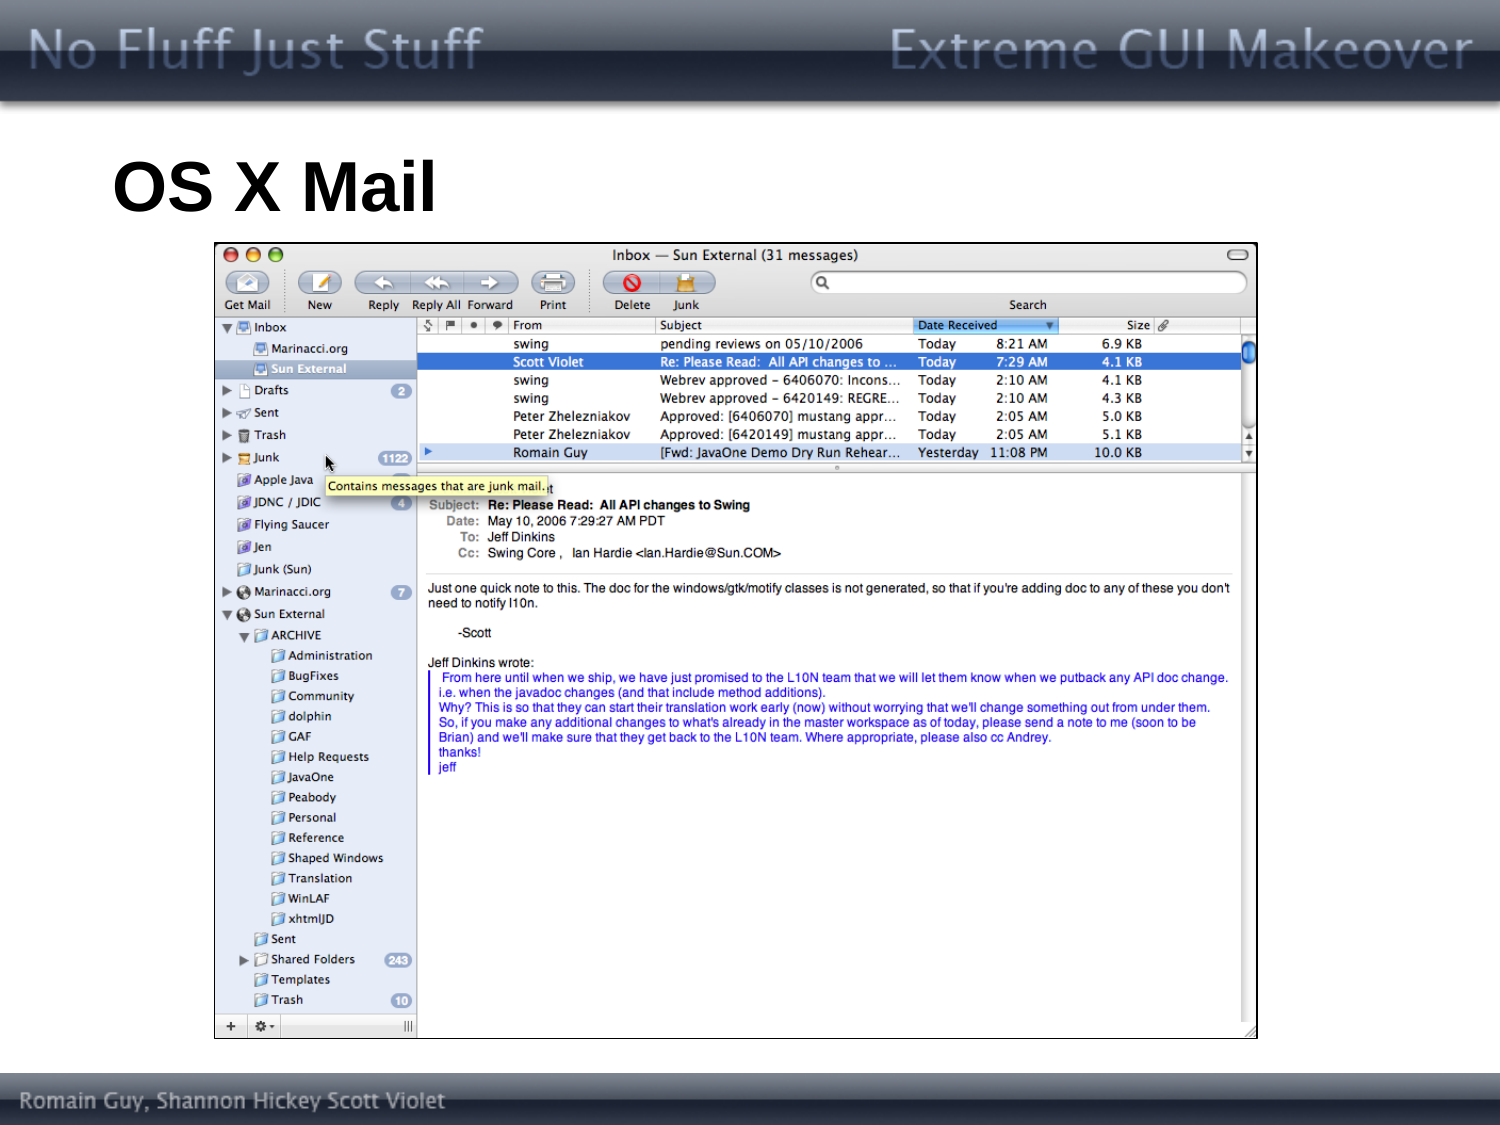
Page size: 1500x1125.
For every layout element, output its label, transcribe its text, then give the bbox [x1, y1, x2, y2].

title OS X Mail [112, 119, 1417, 225]
picture [0, 1073, 1500, 1125]
picture [215, 243, 1257, 1038]
picture [0, 0, 1500, 114]
